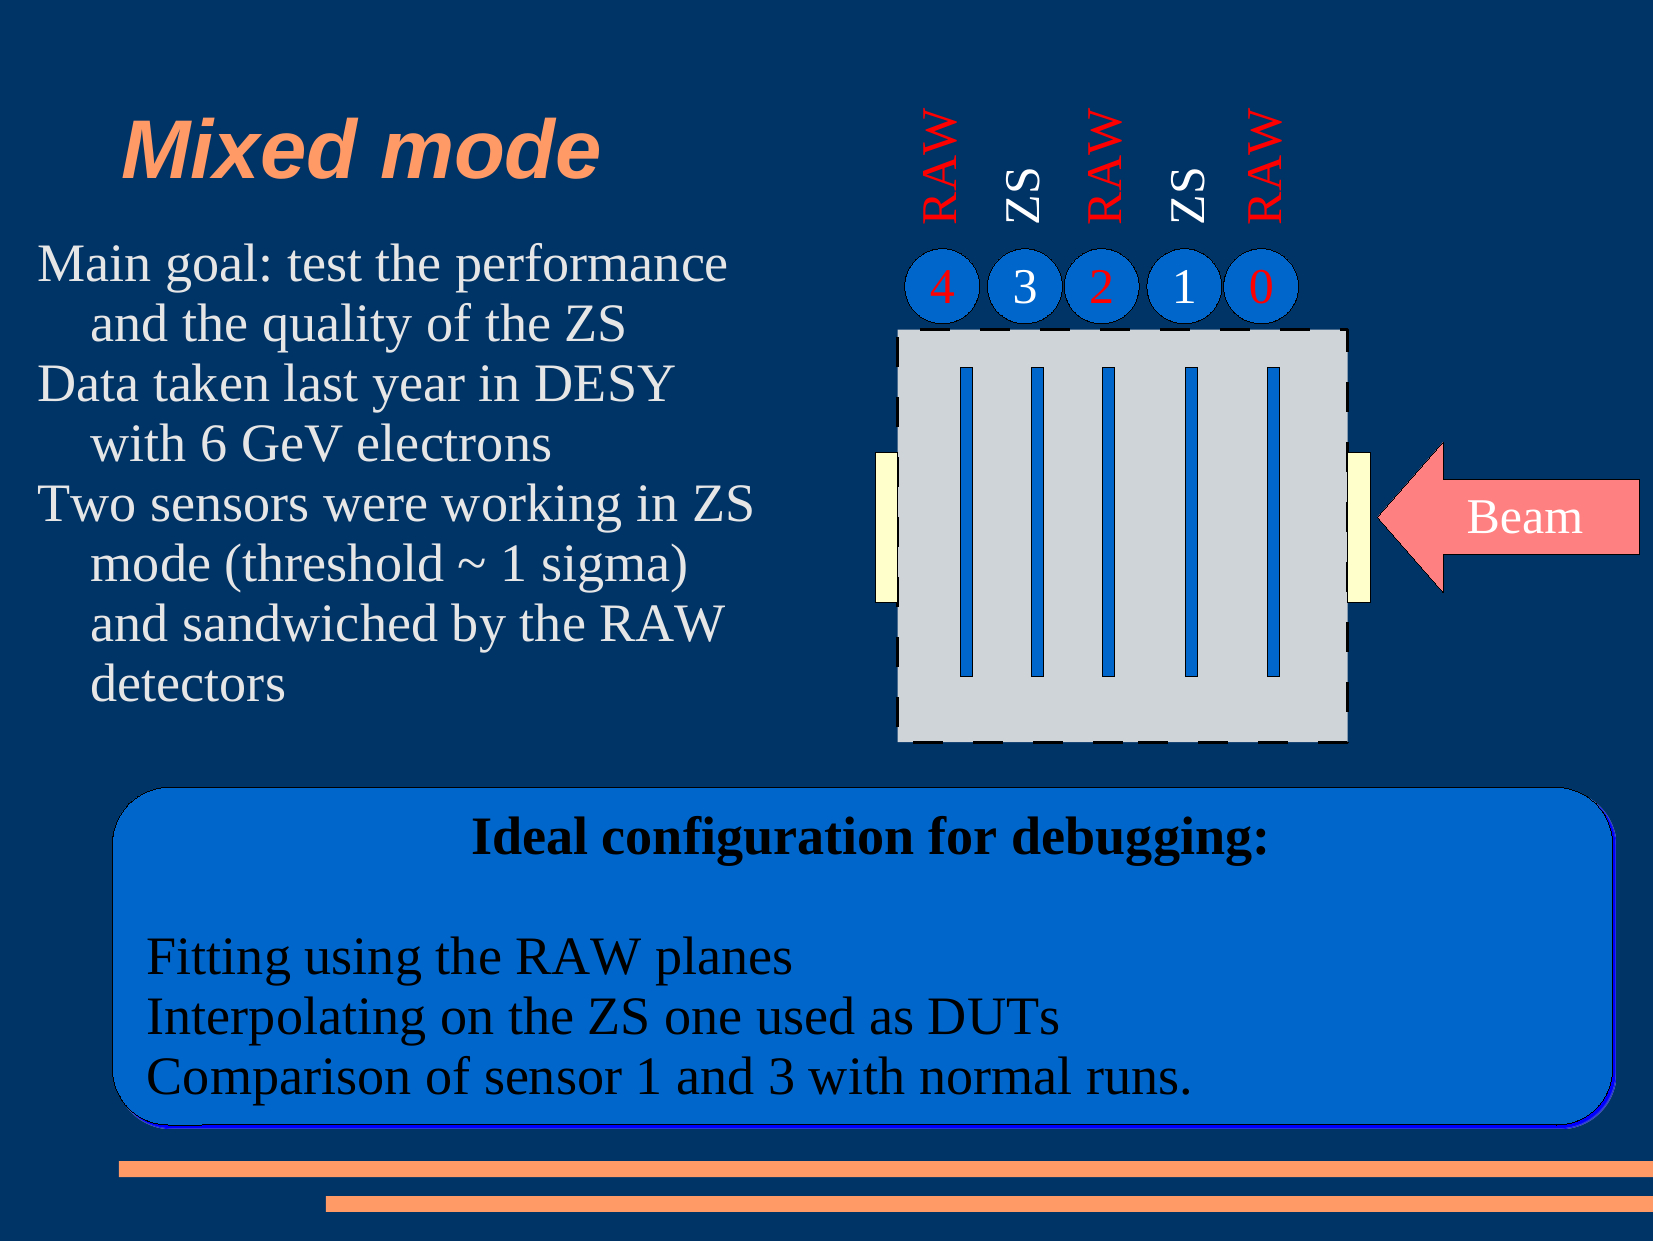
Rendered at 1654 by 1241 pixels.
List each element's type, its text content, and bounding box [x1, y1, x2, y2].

text_box 0 [1223, 248, 1299, 324]
text_box RAW [1236, 75, 1298, 226]
title Mixed mode [121, 46, 1534, 254]
text_box 2 [1064, 248, 1140, 324]
text_box RAW [1077, 75, 1138, 226]
text_box Beam [1377, 442, 1640, 593]
list Main goal: test the performance and the quality of the ZS Data taken last year in DESY with 6 GeV electrons Two sensors were working in ZS mode (threshold ~ 1 sigma) and sandwiched by the RAW detectors [19, 233, 770, 1044]
text_box 1 [1146, 248, 1222, 324]
text_box 3 [987, 248, 1063, 324]
text_box [875, 329, 1371, 743]
text_box 4 [904, 248, 980, 324]
text_box RAW [911, 75, 973, 226]
text_box ZS [994, 75, 1056, 226]
text_box Ideal configuration for debugging: Fitting using the RAW planes Interpolating on the ZS one used as DUTs Comparison of sensor 1 and 3 with normal runs. [112, 787, 1613, 1126]
text_box ZS [1159, 75, 1221, 226]
